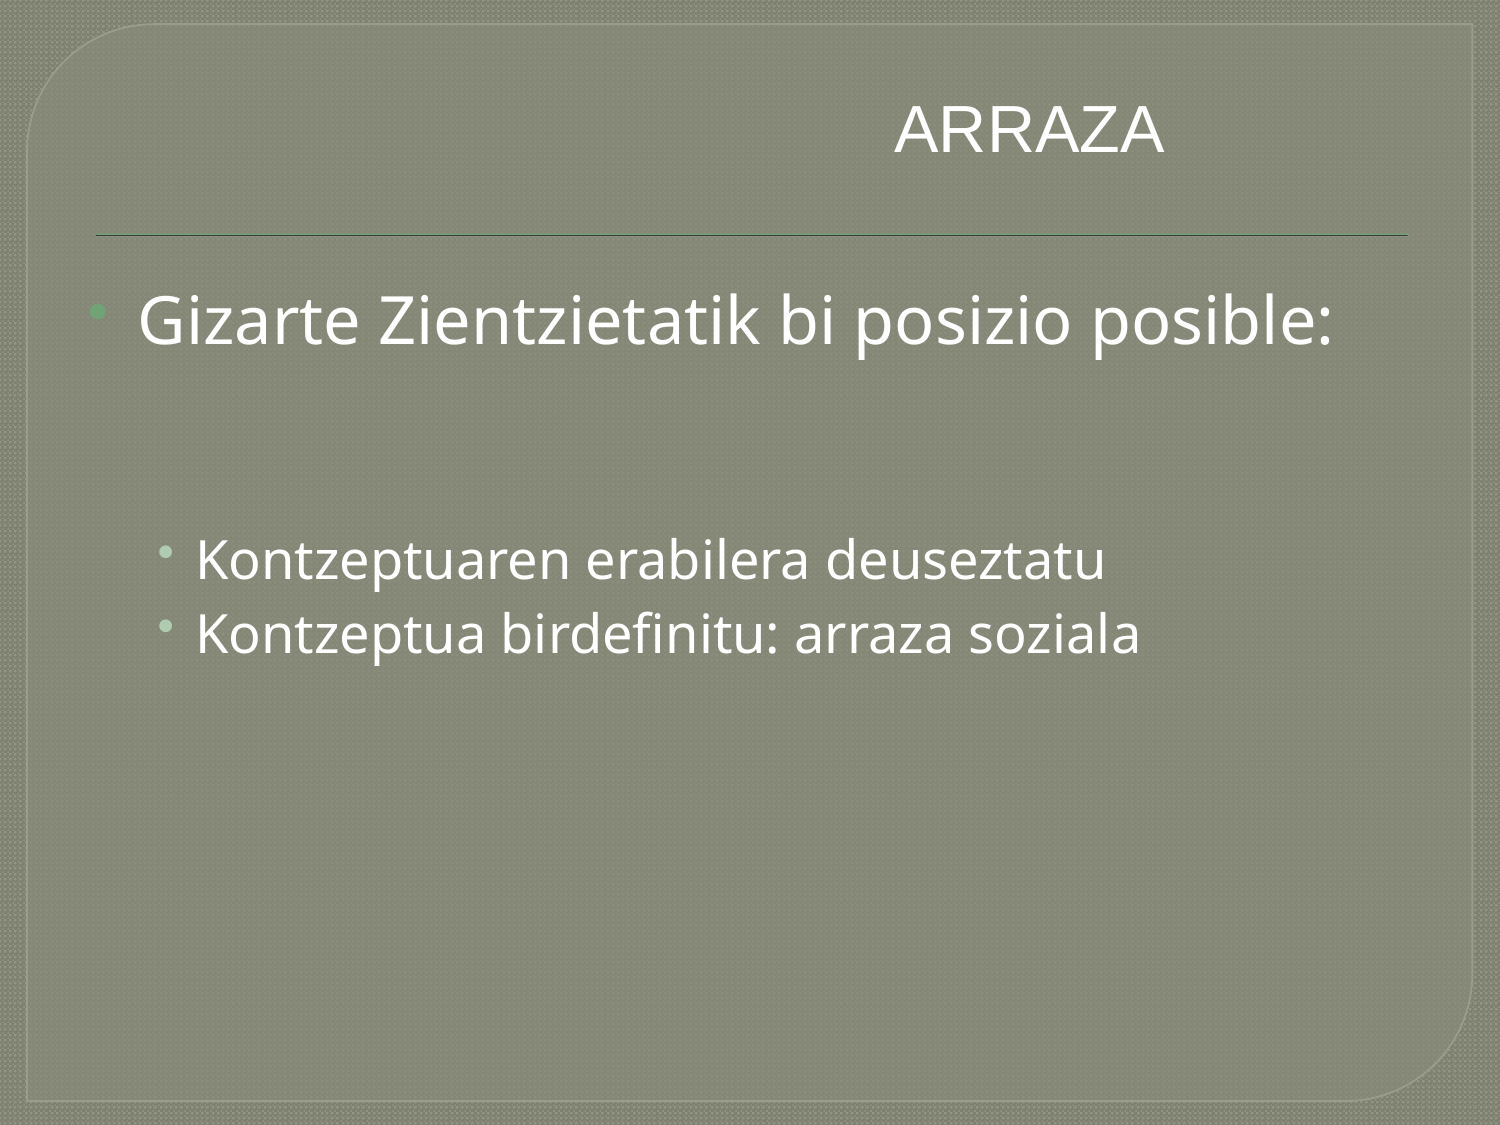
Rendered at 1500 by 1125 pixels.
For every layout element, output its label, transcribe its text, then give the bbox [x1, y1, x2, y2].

list Gizarte Zientzietatik bi posizio posible: Kontzeptuaren erabilera deuseztatu Kontzeptua birdefinitu: arraza soziala [75, 270, 1425, 1013]
picture [0, 0, 1500, 1125]
text_box ARRAZA [879, 78, 1376, 173]
